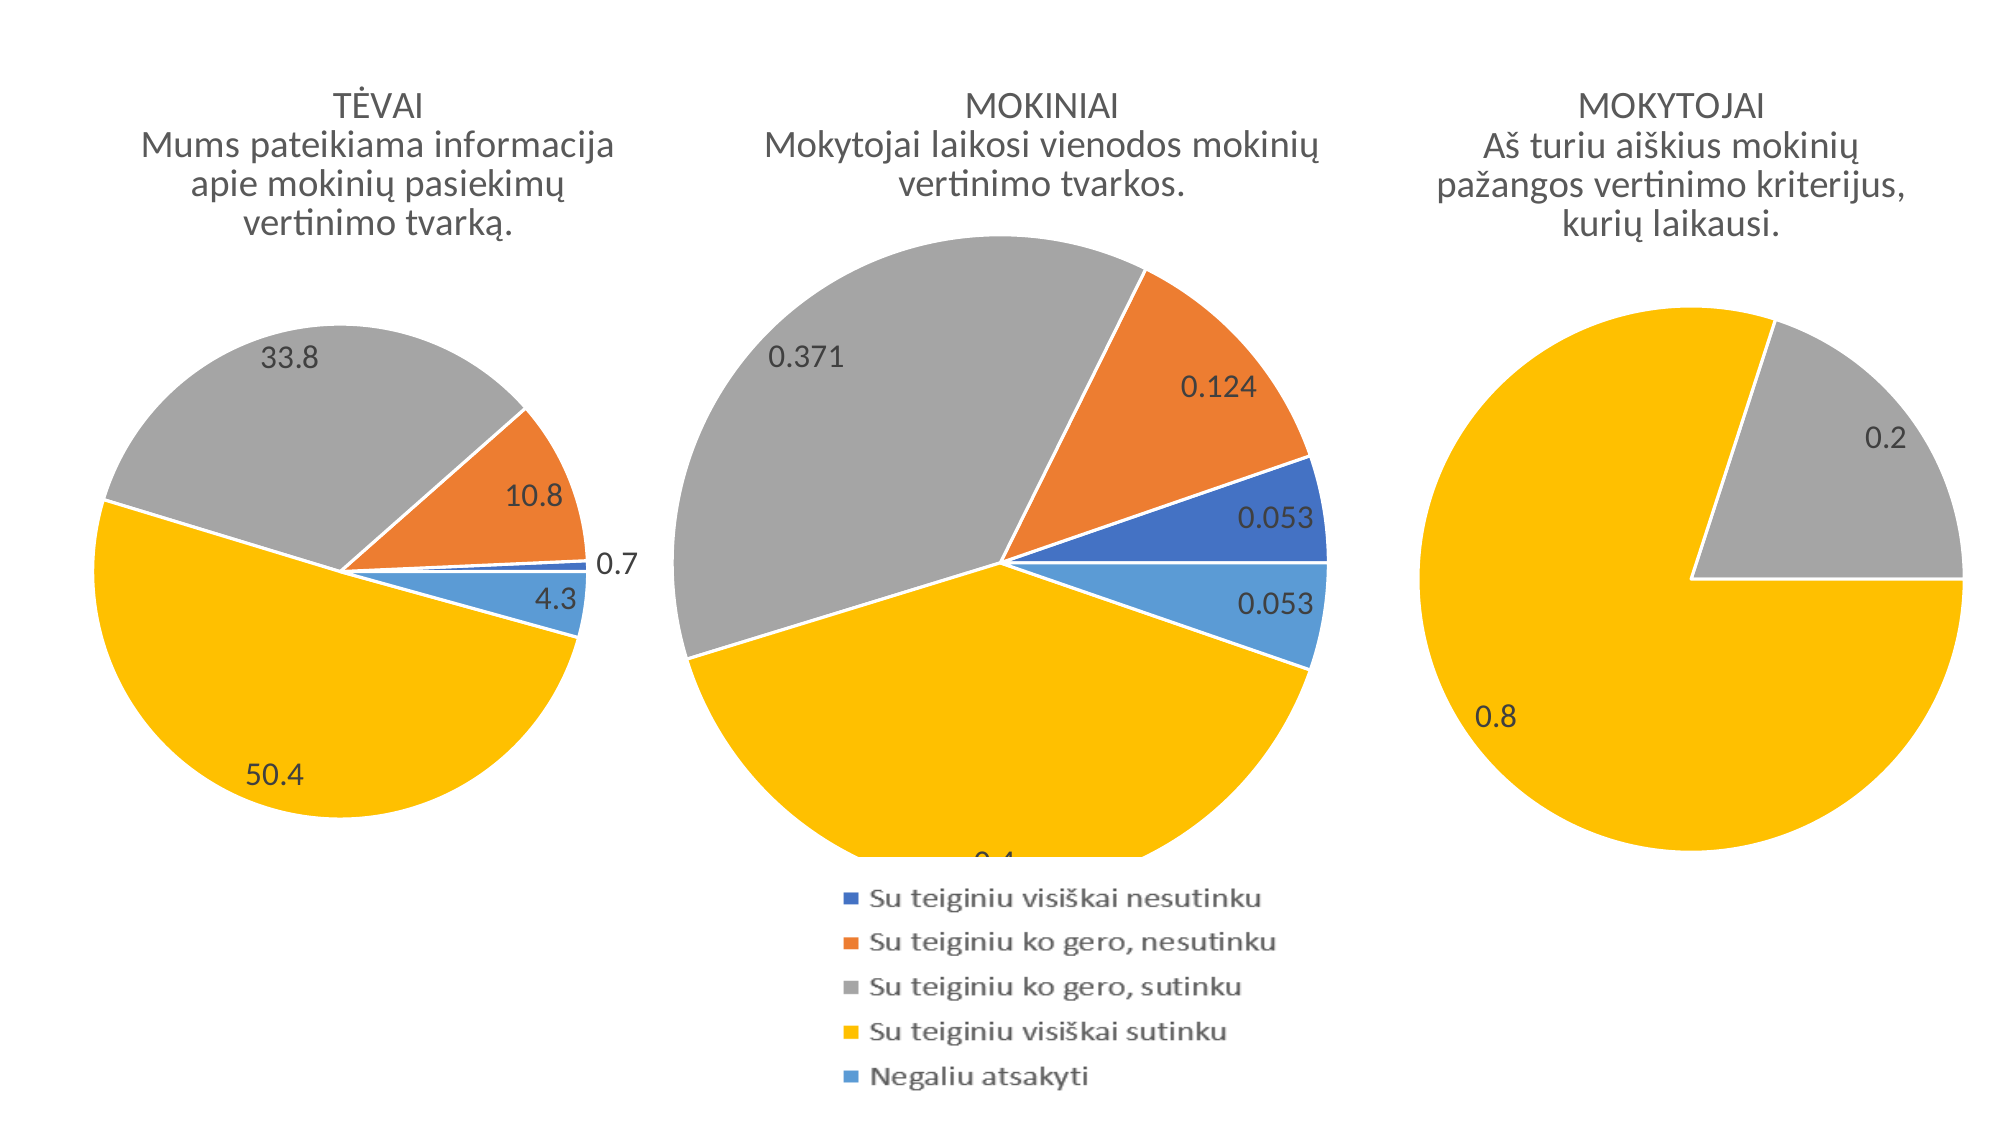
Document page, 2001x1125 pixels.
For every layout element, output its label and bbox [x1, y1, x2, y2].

picture [729, 857, 1355, 1109]
chart [34, 52, 1992, 930]
